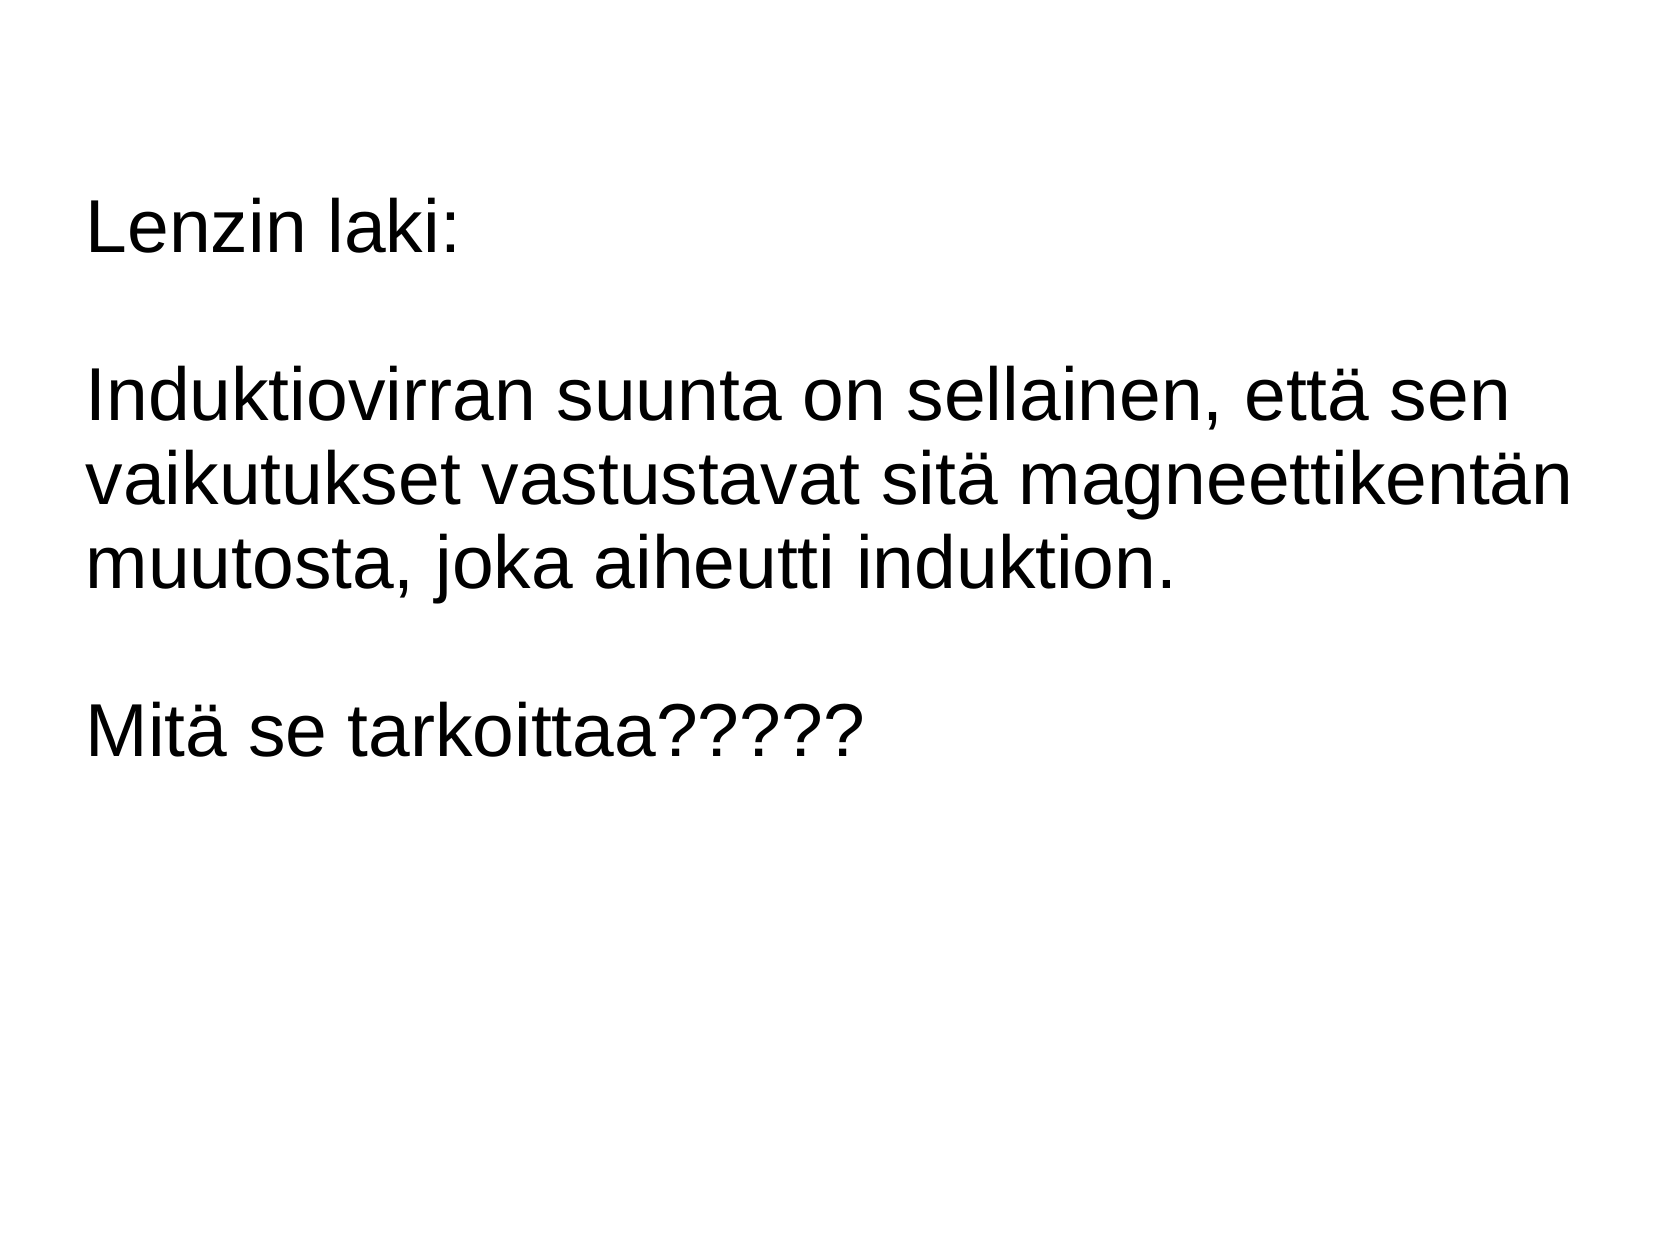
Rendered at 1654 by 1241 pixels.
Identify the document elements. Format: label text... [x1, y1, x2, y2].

text_box Lenzin laki: Induktiovirran suunta on sellainen, että sen vaikutukset vastustavat sitä magneettikentän muutosta, joka aiheutti induktion. Mitä se tarkoittaa????? [70, 177, 1618, 780]
